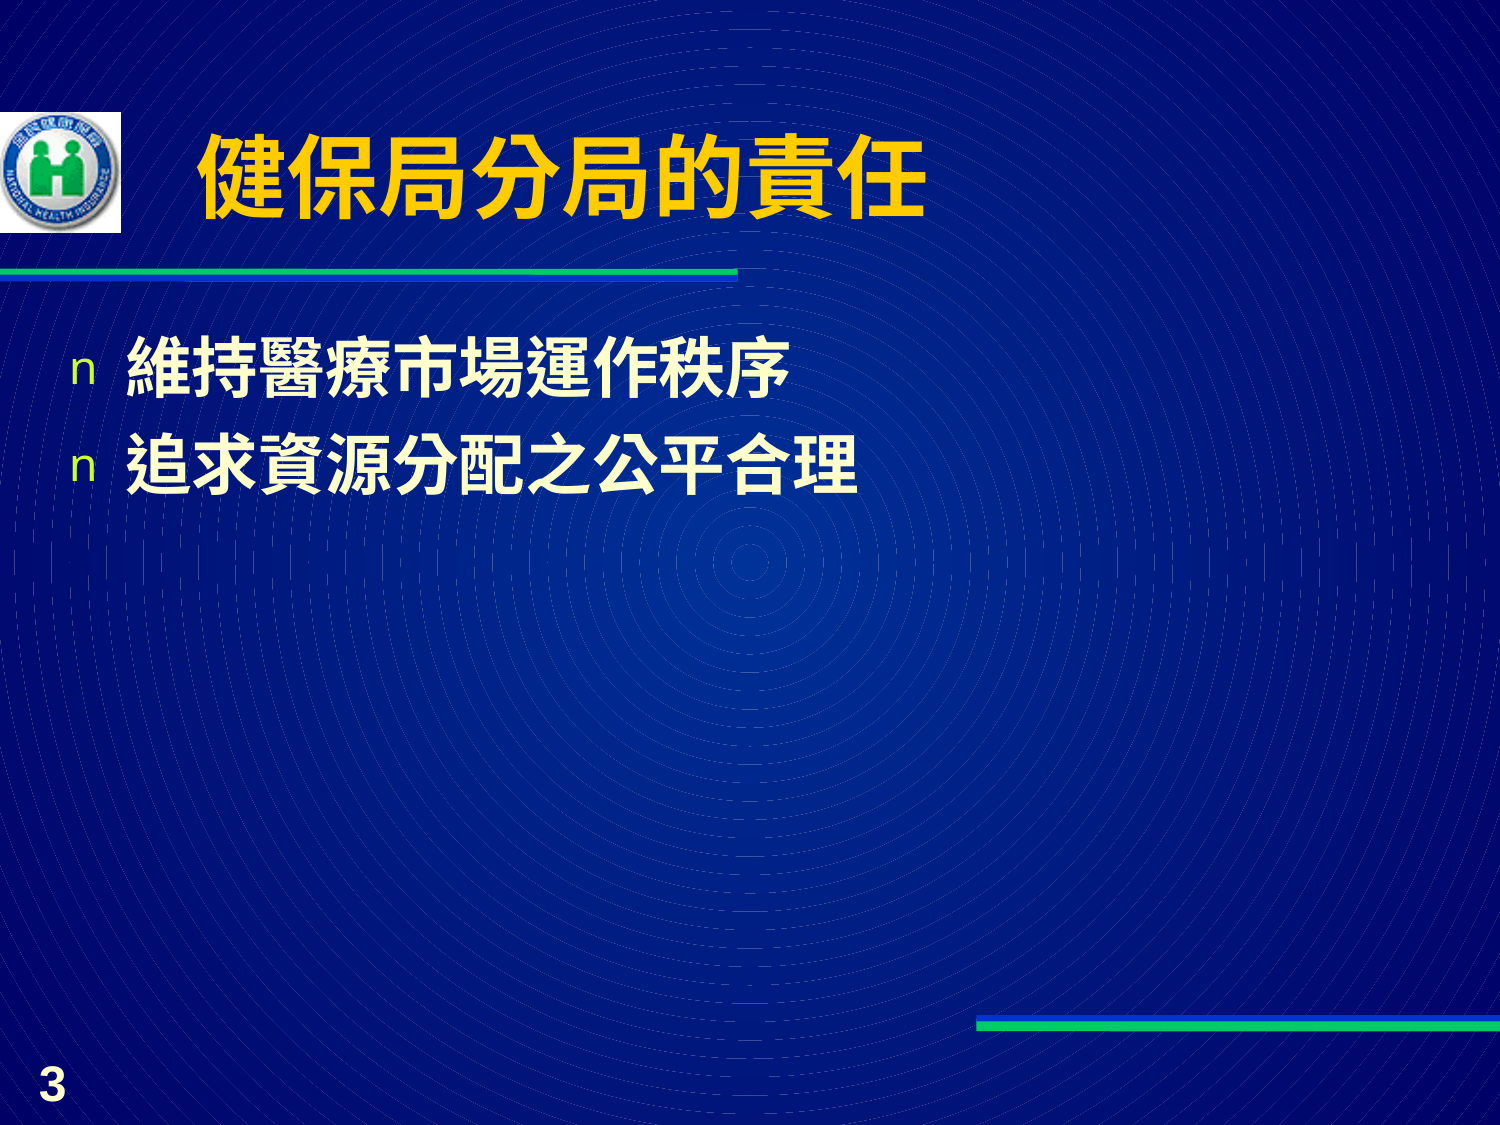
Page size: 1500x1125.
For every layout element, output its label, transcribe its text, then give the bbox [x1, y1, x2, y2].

text_box [23, 1043, 337, 1119]
title 健保局分局的責任 [137, 112, 1430, 348]
list 維持醫療市場運作秩序 追求資源分配之公平合理 [53, 318, 1401, 994]
